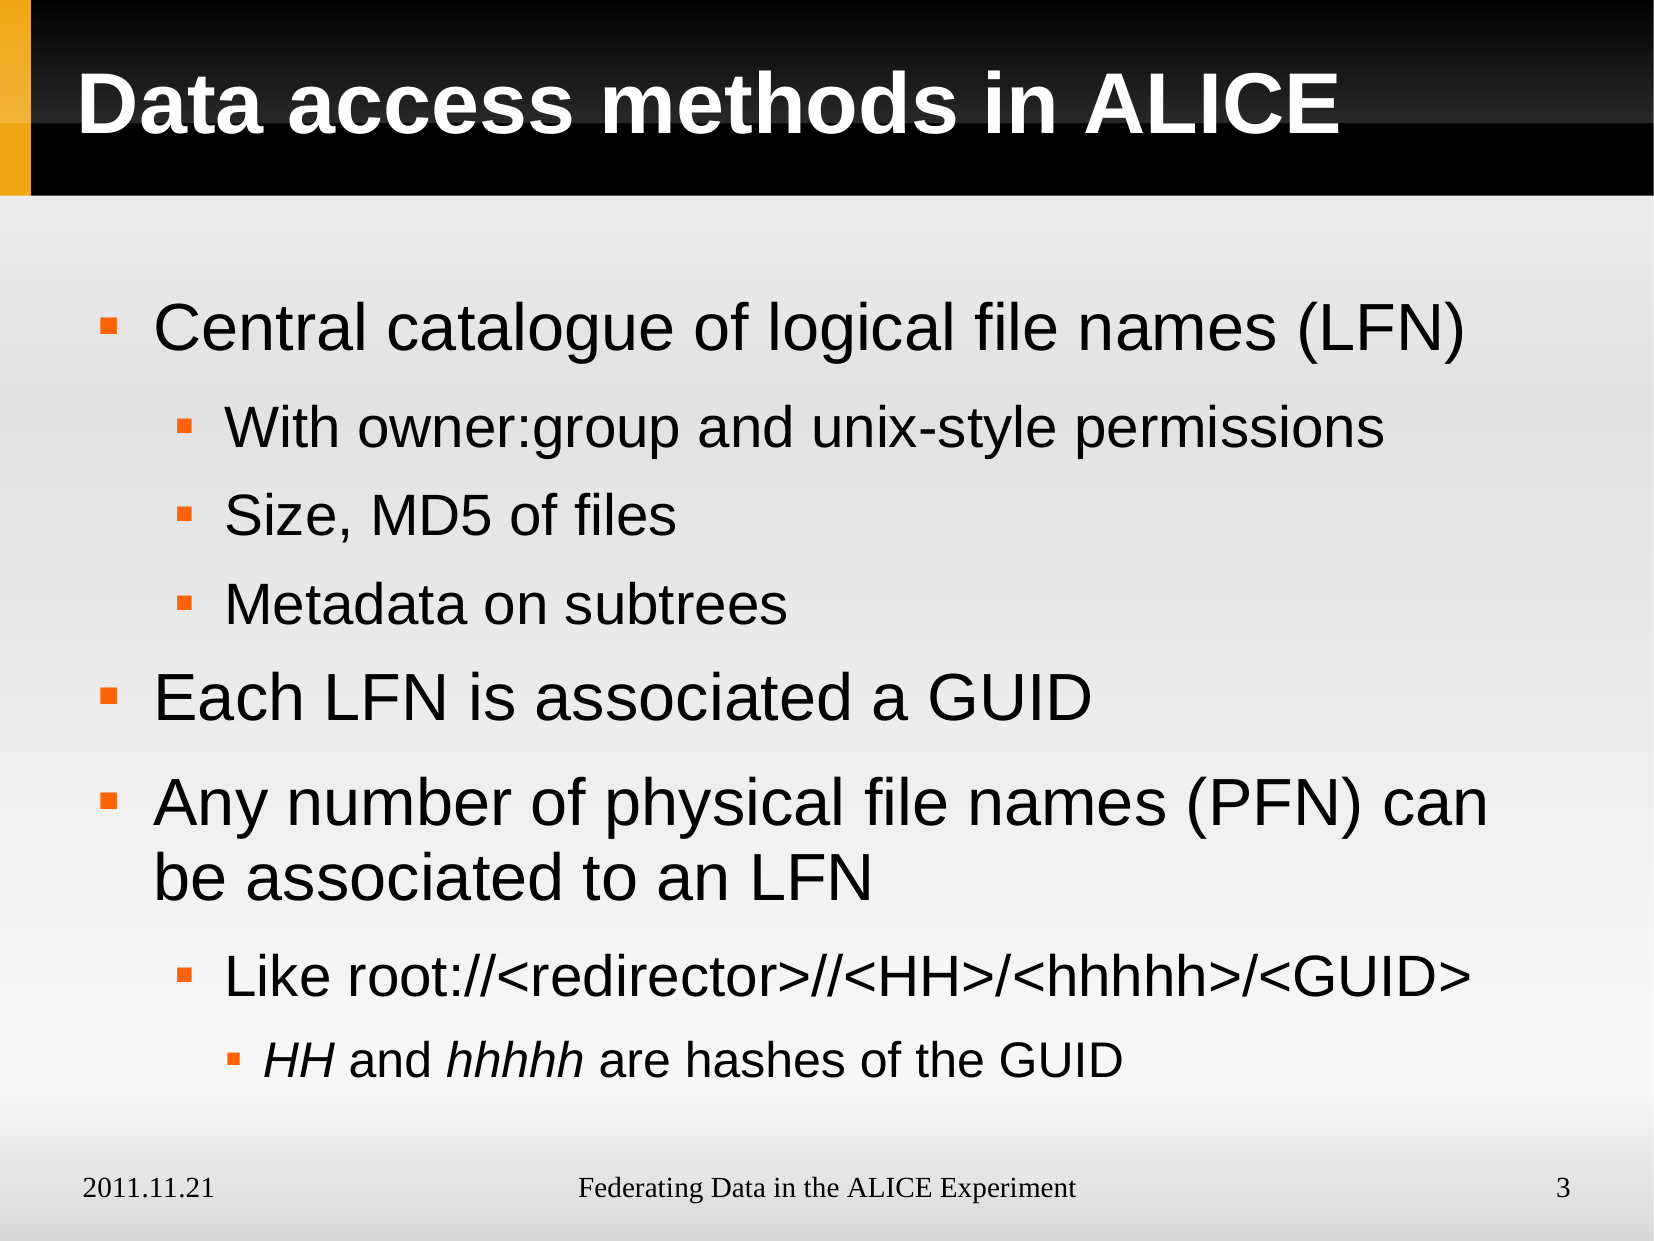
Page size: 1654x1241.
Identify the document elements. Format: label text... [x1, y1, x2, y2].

picture [0, 0, 1654, 1241]
title Data access methods in ALICE [76, 0, 1565, 208]
list Central catalogue of logical file names (LFN) With owner:group and unix-style permissions Size, MD5 of files Metadata on subtrees Each LFN is associated a GUID Any number of physical file names (PFN) can be associated to an LFN Like root://<redirector>//<HH>/<hhhhh>/<GUID> HH and hhhhh are hashes of the GUID [82, 290, 1571, 1109]
